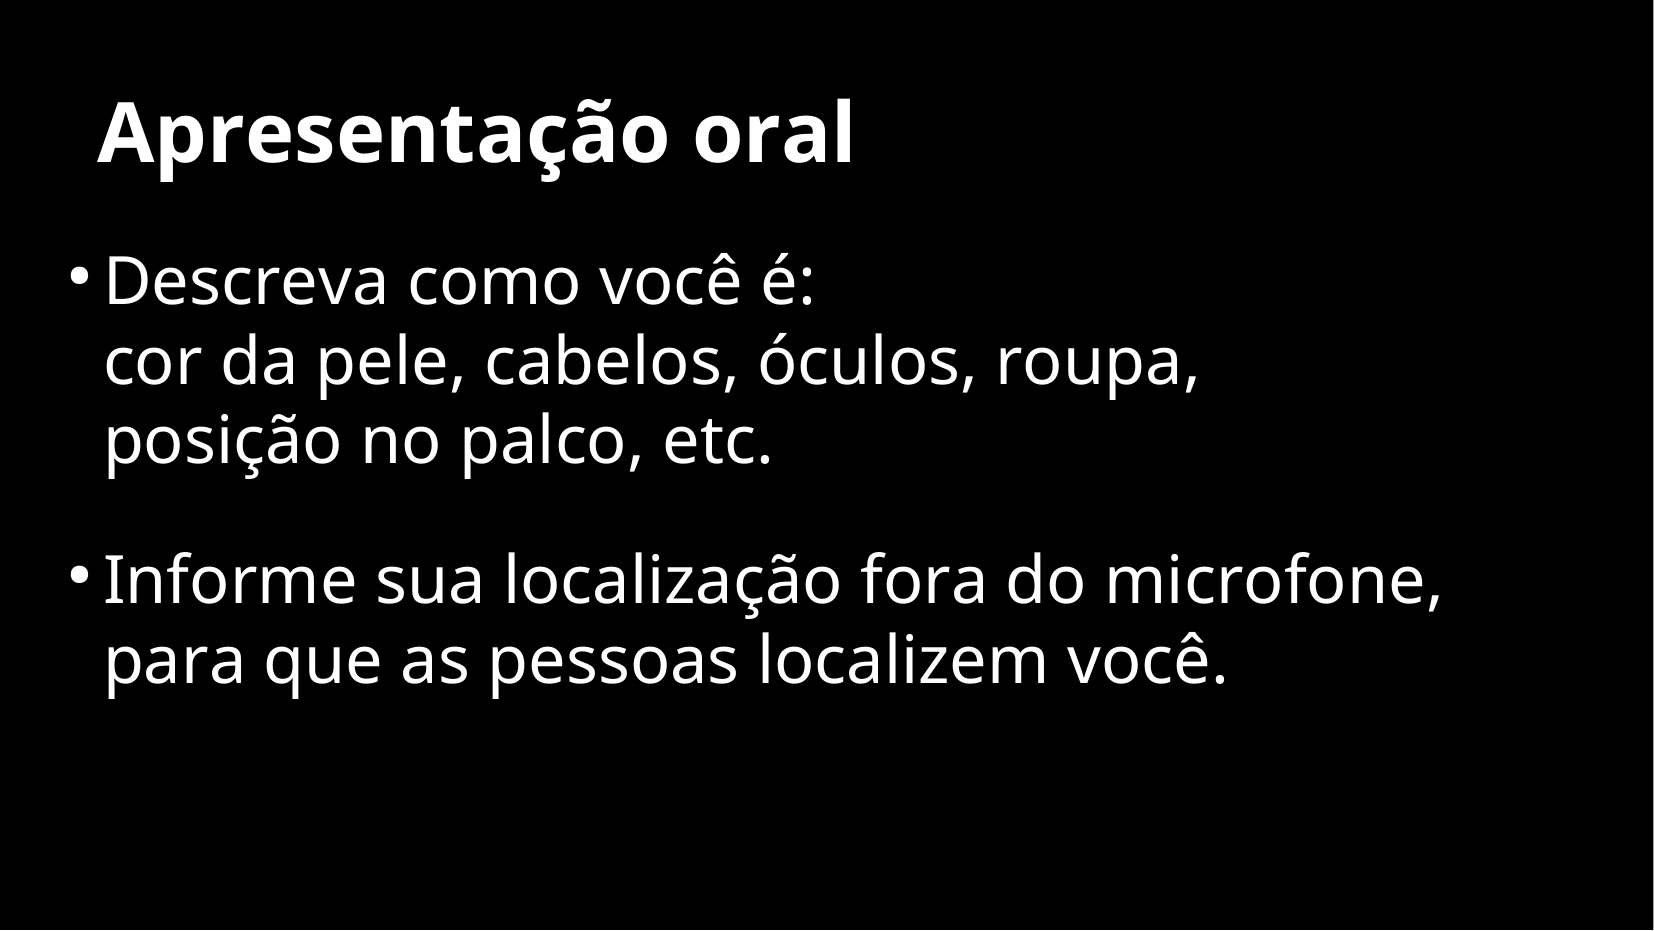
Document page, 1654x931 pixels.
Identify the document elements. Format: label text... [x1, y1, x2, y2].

text_box Descreva como você é: cor da pele, cabelos, óculos, roupa, posição no palco, etc. Informe sua localização fora do microfone, para que as pessoas localizem você. [53, 230, 1465, 922]
text_box Apresentação oral [82, 70, 1406, 130]
